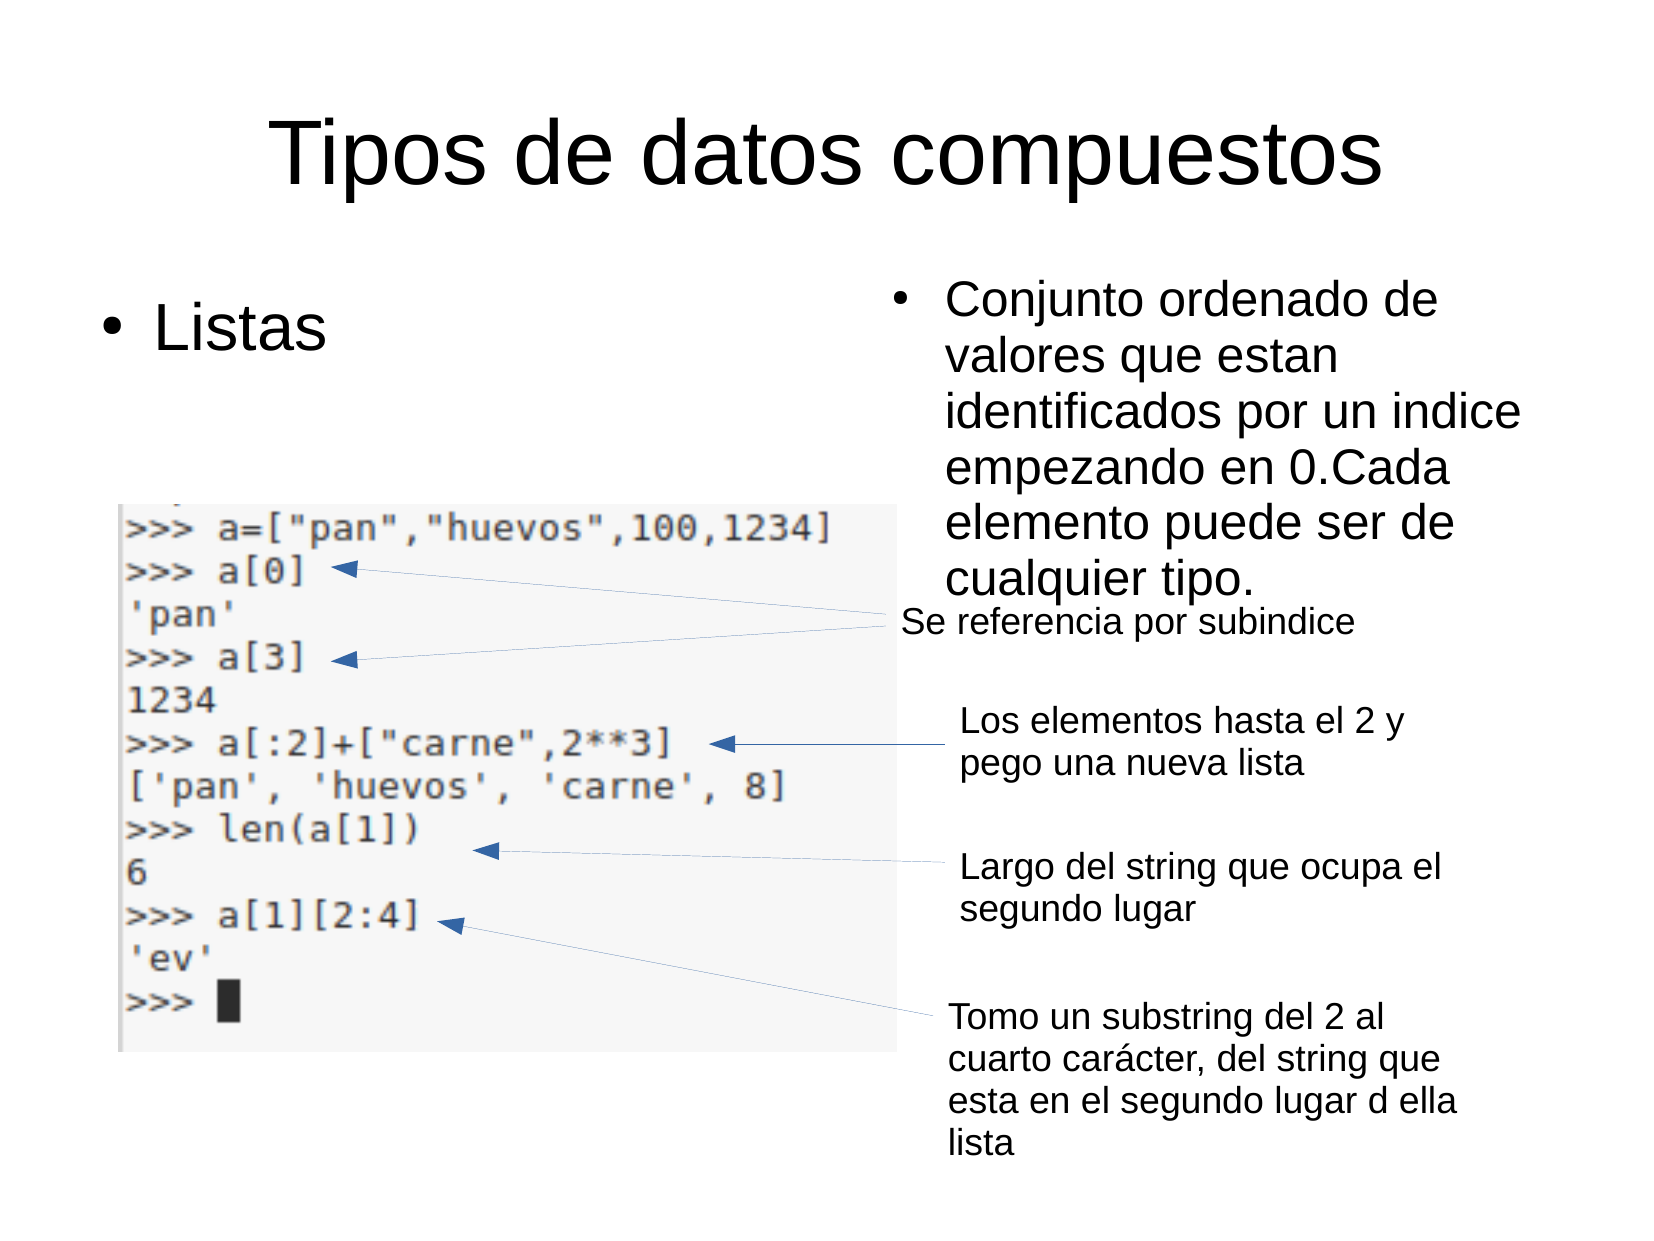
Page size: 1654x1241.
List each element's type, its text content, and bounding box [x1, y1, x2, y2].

text_box Se referencia por subindice [885, 592, 1453, 650]
text_box Largo del string que ocupa el segundo lugar [944, 838, 1512, 938]
title Tipos de datos compuestos [82, 49, 1571, 257]
list Listas [82, 290, 874, 378]
text_box Los elementos hasta el 2 y pego una nueva lista [944, 692, 1512, 792]
list Conjunto ordenado de valores que estan identificados por un indice empezando en 0.Cada elemento puede ser de cualquier tipo. [874, 271, 1607, 603]
text_box Tomo un substring del 2 al cuarto carácter, del string que esta en el segundo lugar d ella lista [933, 987, 1501, 1171]
picture [118, 504, 897, 1052]
